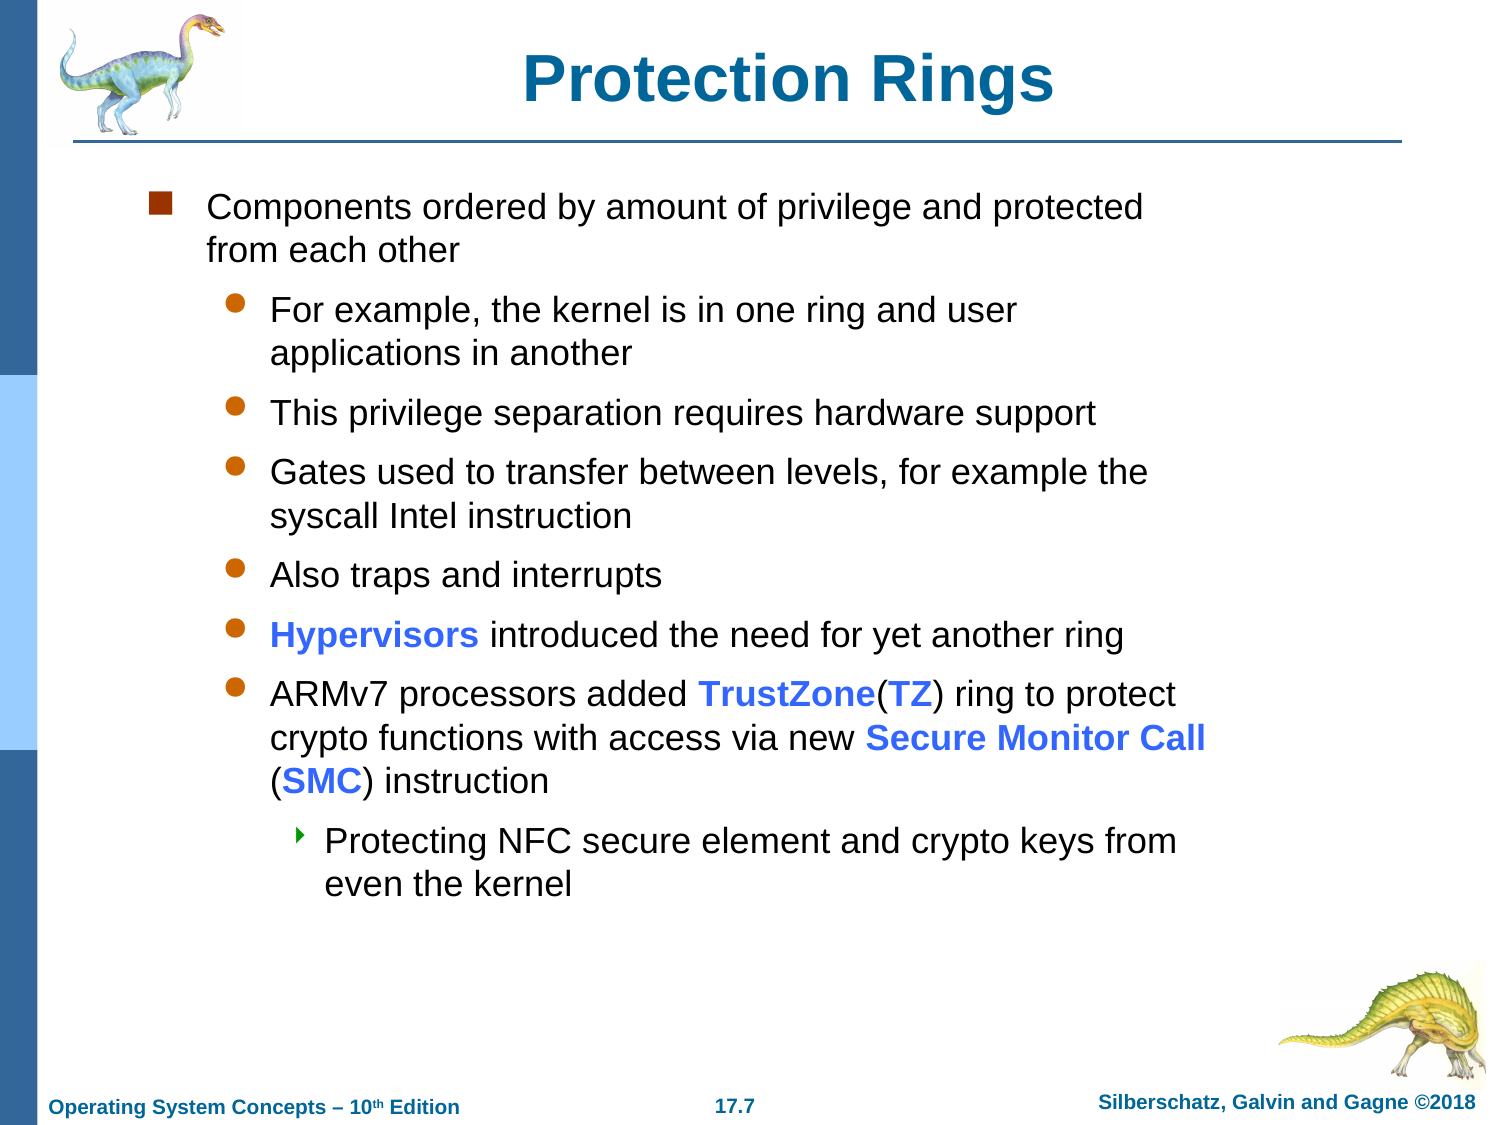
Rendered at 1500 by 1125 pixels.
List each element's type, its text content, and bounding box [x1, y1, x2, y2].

picture [1415, 1094, 1423, 1099]
list Components ordered by amount of privilege and protected from each other For example, the kernel is in one ring and user applications in another This privilege separation requires hardware support Gates used to transfer between levels, for example the syscall Intel instruction Also traps and interrupts Hypervisors introduced the need for yet another ring ARMv7 processors added TrustZone(TZ) ring to protect crypto functions with access via new Secure Monitor Call (SMC) instruction Protecting NFC secure element and crypto keys from even the kernel [136, 175, 1232, 919]
picture [46, 0, 243, 149]
picture [1275, 959, 1486, 1090]
title Protection Rings [153, 27, 1425, 123]
